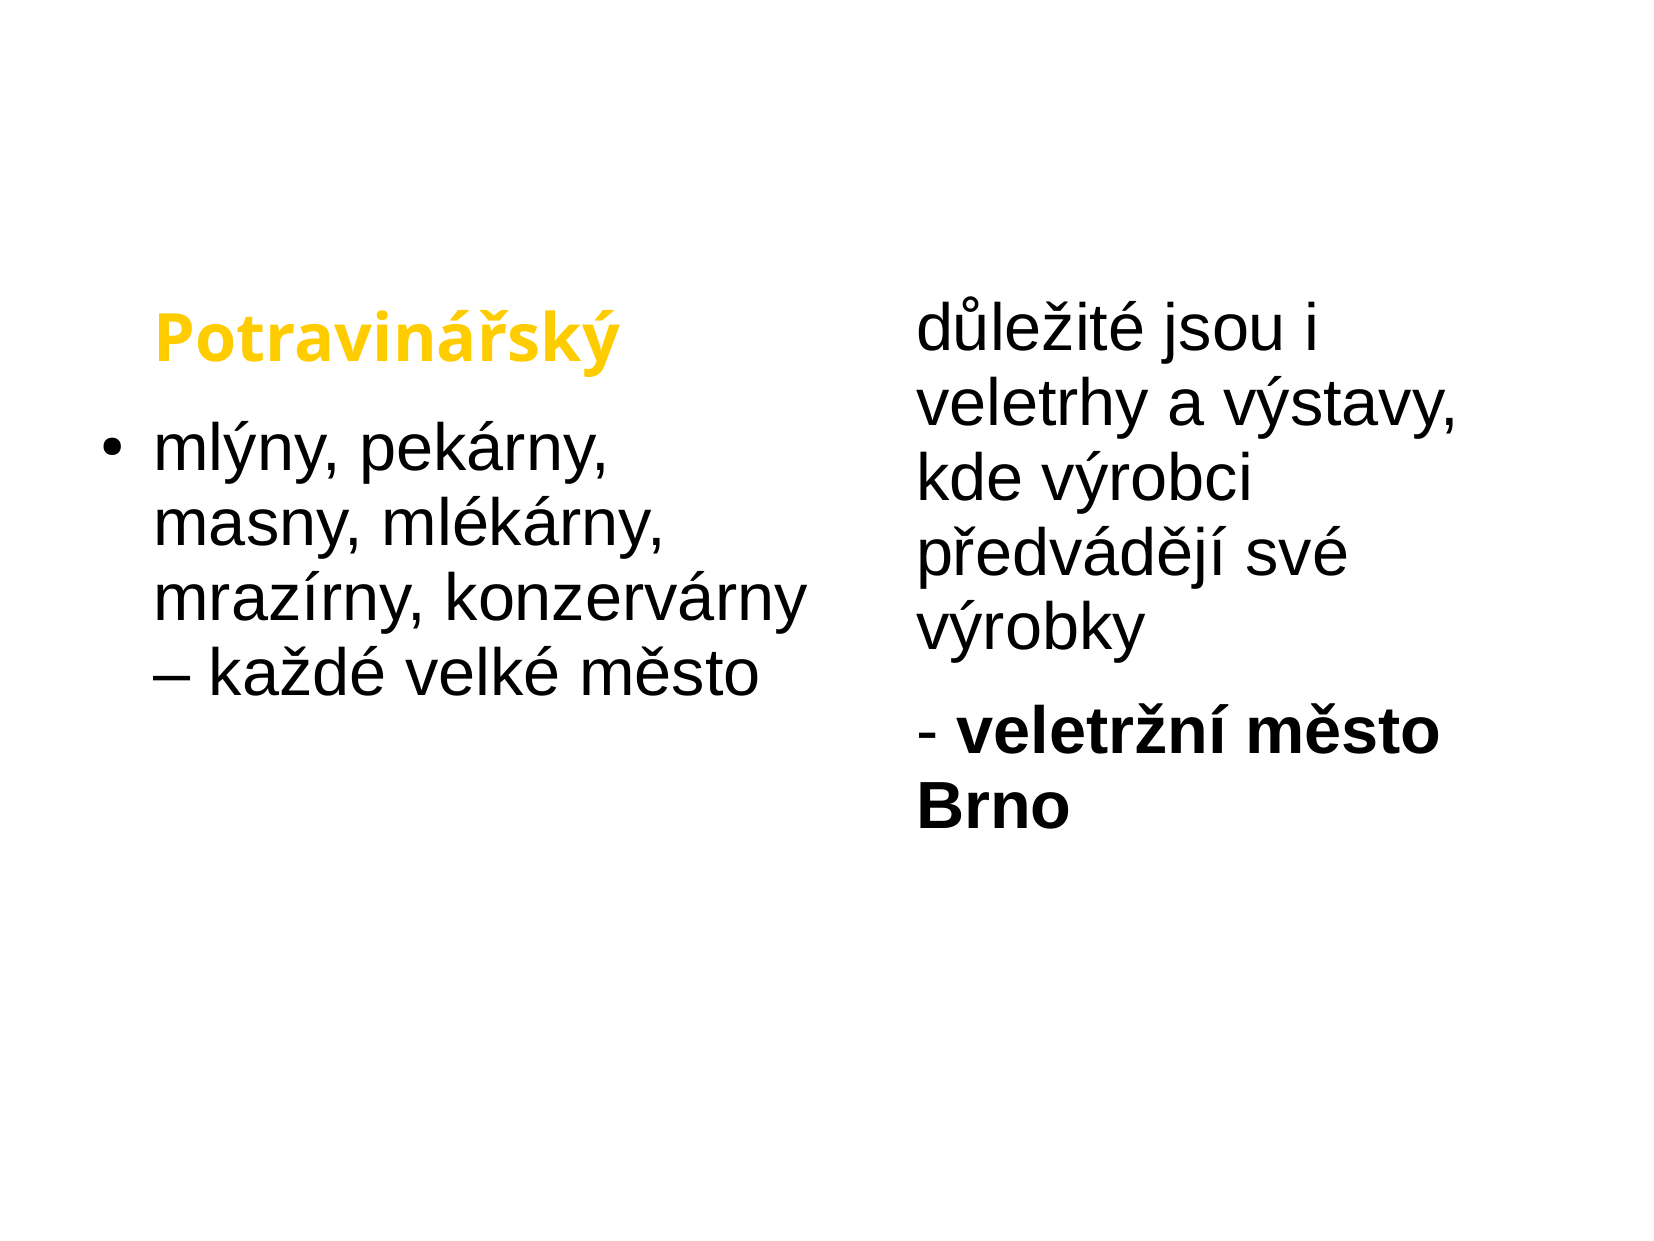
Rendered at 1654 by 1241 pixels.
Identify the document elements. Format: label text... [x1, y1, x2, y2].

list Potravinářský mlýny, pekárny, masny, mlékárny, mrazírny, konzervárny – každé velké město [82, 290, 809, 1109]
list důležité jsou i veletrhy a výstavy, kde výrobci předvádějí své výrobky - veletržní město Brno [845, 290, 1572, 1109]
